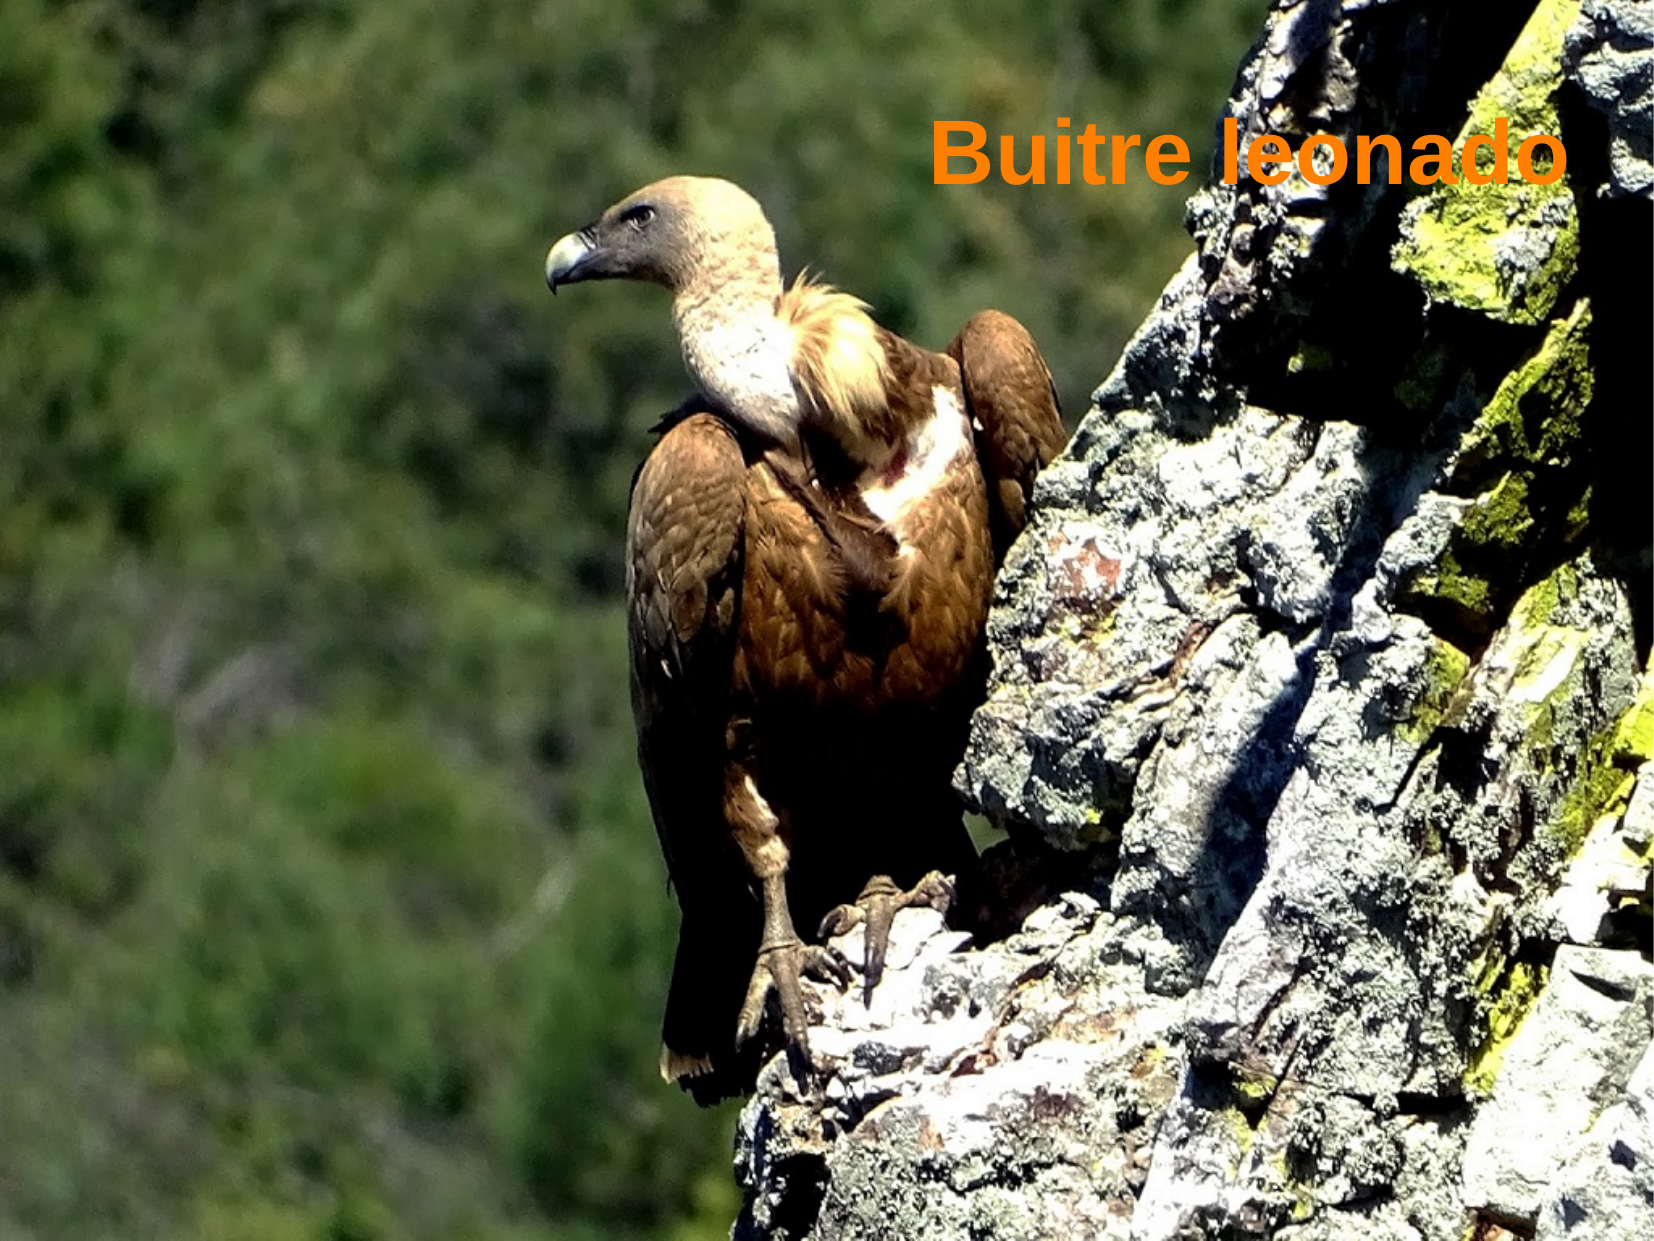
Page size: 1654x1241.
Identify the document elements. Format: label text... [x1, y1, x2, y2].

title Buitre leonado [82, 49, 1571, 257]
picture [0, 0, 1654, 1241]
